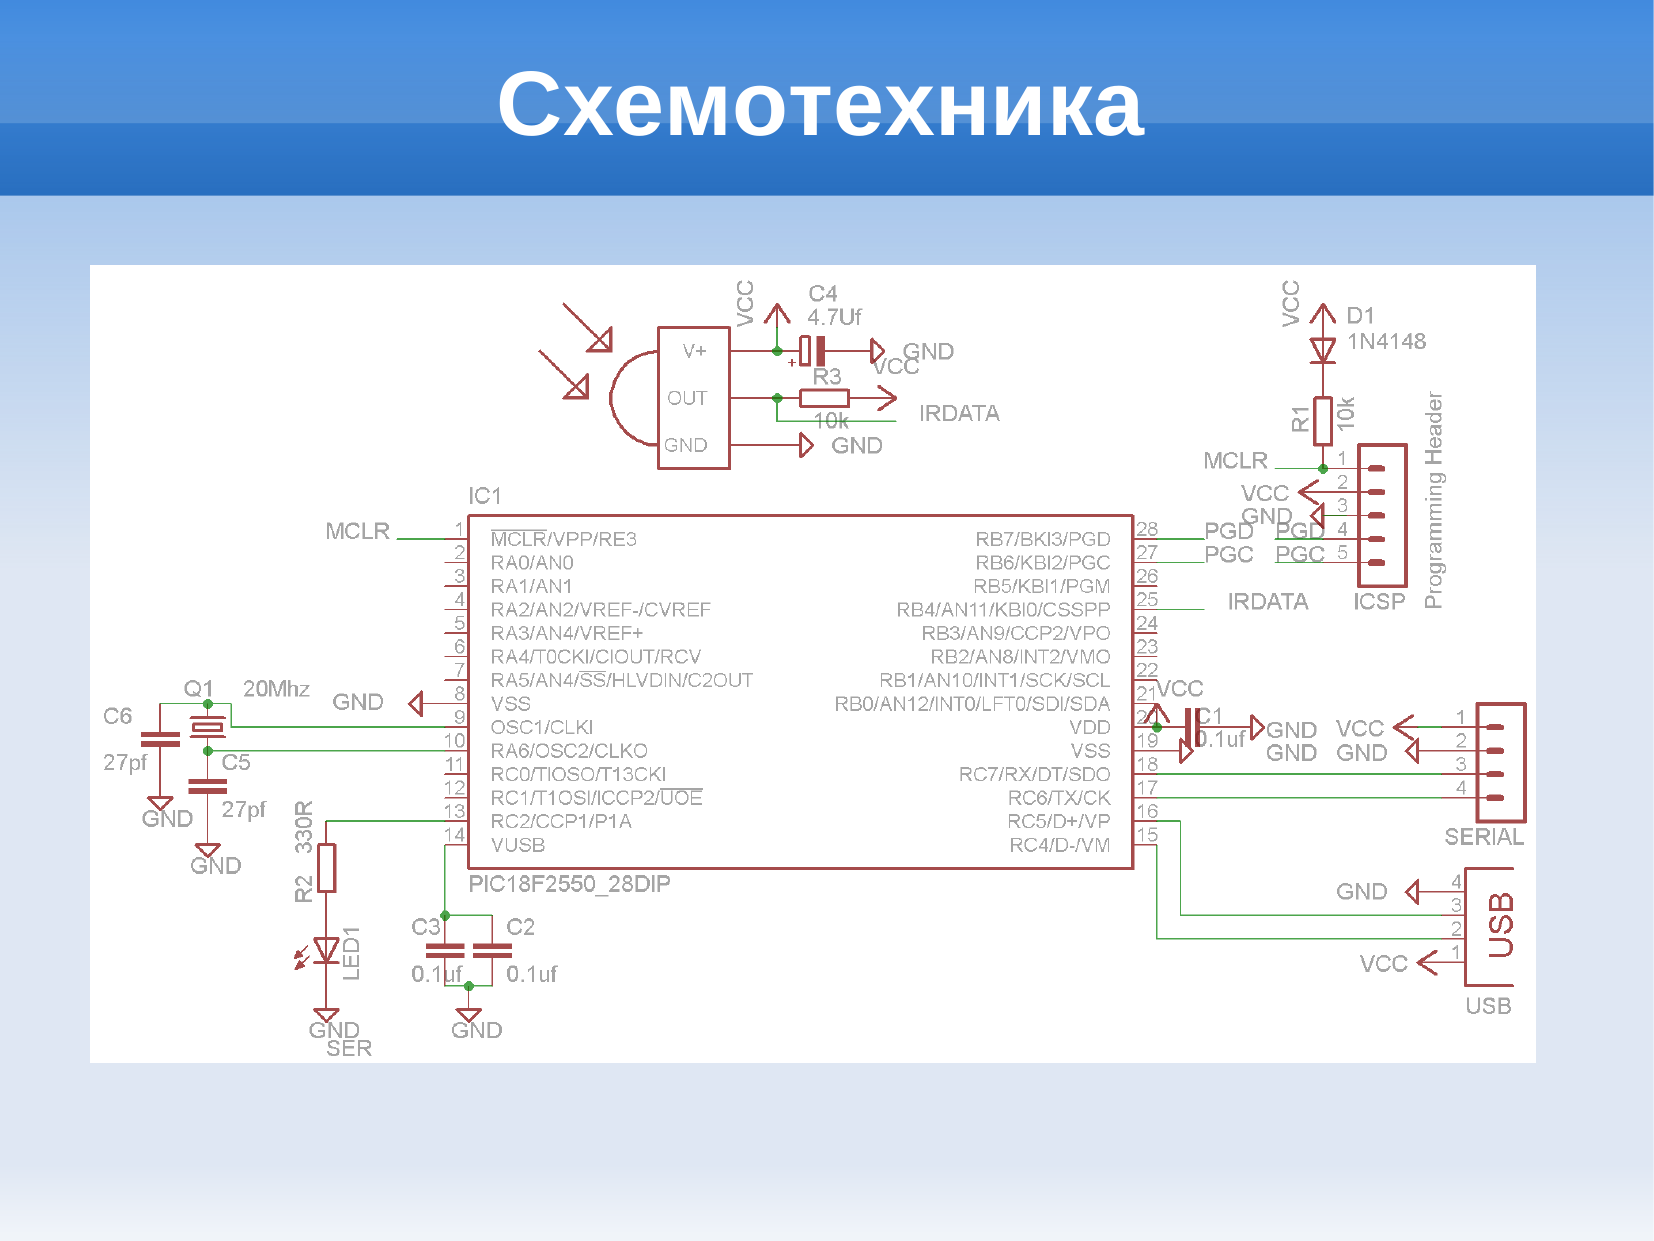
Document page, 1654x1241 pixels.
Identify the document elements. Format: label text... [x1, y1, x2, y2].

picture [0, 0, 1654, 1241]
title Схемотехника [76, 7, 1565, 200]
